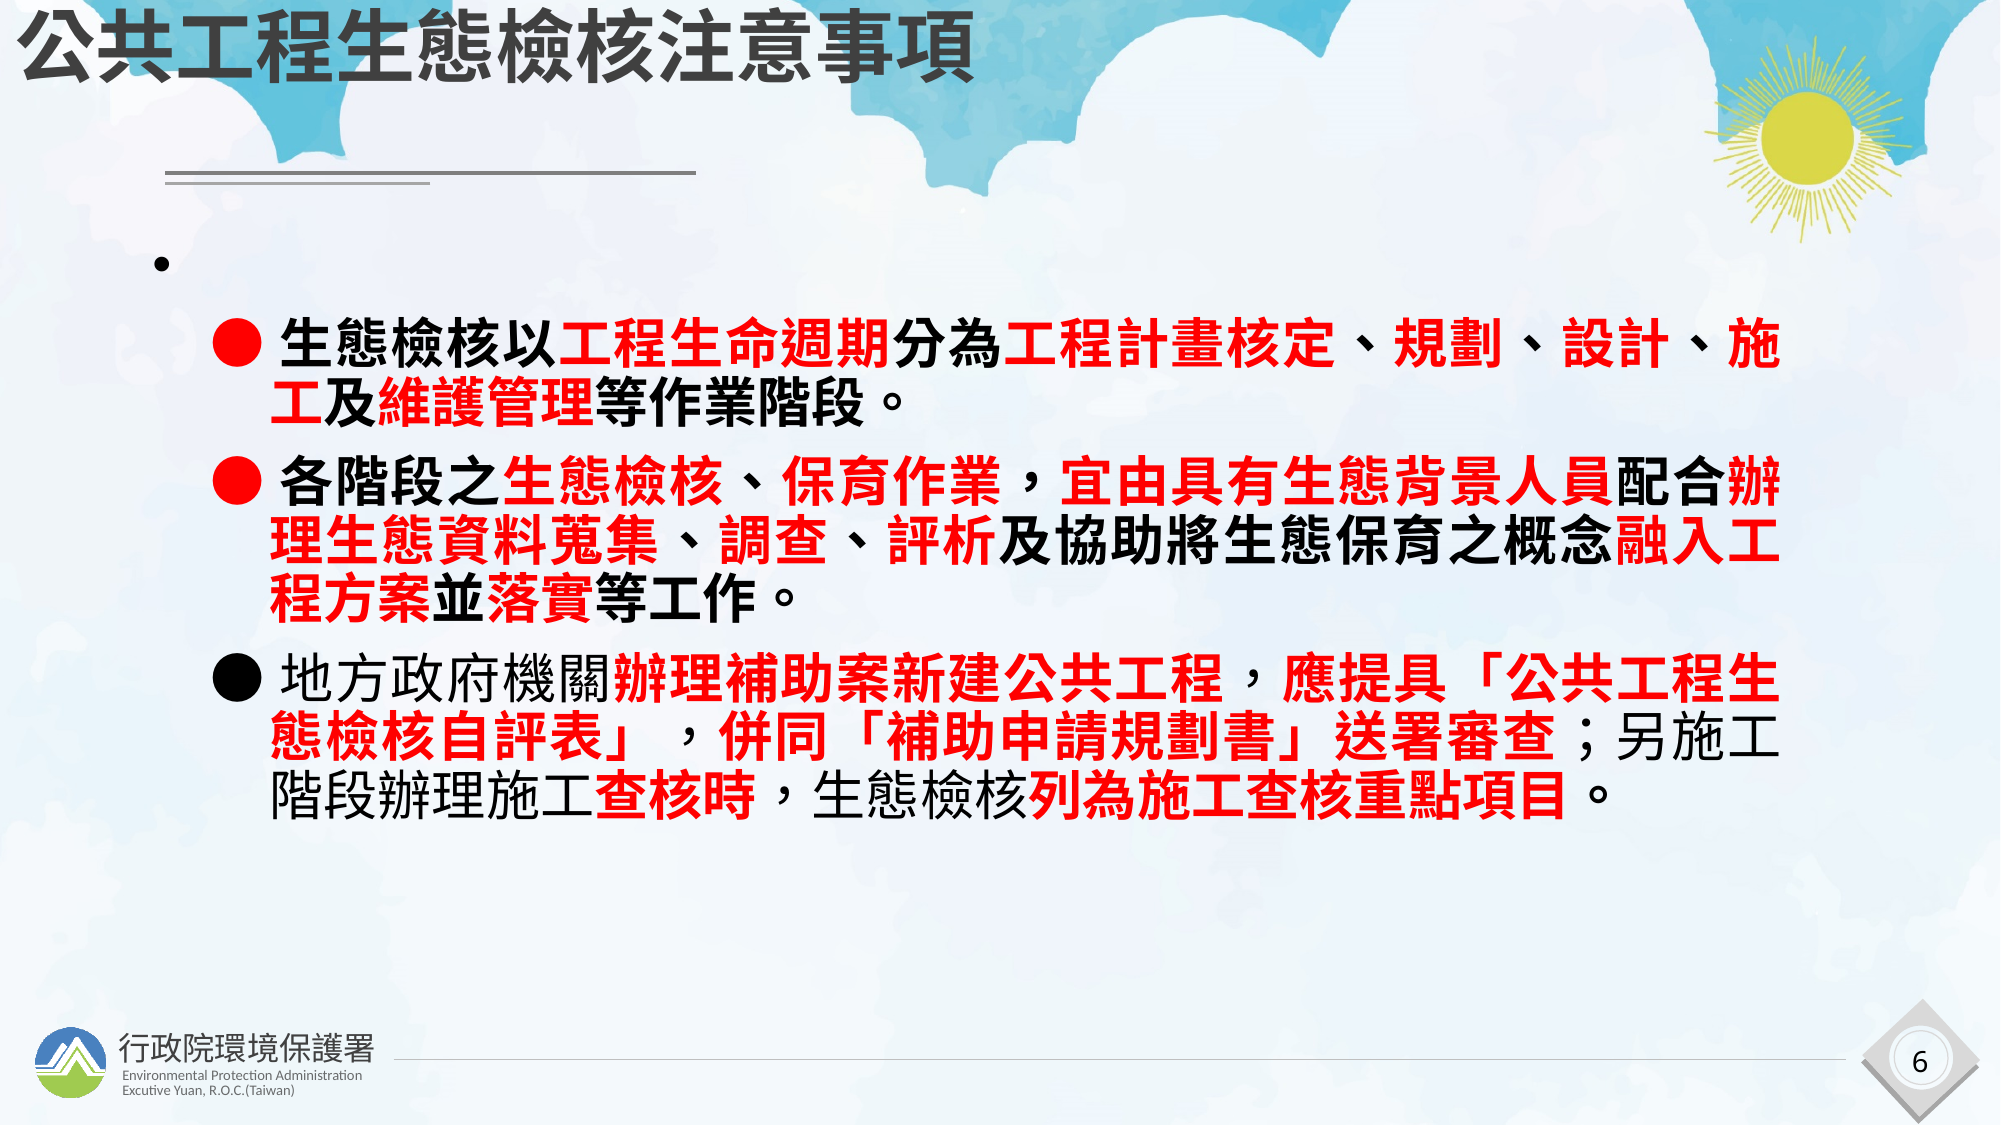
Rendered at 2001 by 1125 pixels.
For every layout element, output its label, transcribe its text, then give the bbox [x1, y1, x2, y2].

text_box 6 [1896, 1035, 1987, 1096]
list ●生態檢核以工程生命週期分為工程計畫核定、規劃、設計、施工及維護管理等作業階段。 ●各階段之生態檢核、保育作業，宜由具有生態背景人員配合辦理生態資料蒐集、調查、評析及協助將生態保育之概念融入工程方案並落實等工作。 ●地方政府機關辦理補助案新建公共工程，應提具「公共工程生態檢核自評表」，併同「補助申請規劃書」送署審查；另施工階段辦理施工查核時，生態檢核列為施工查核重點項目。 [137, 223, 1798, 1014]
title 公共工程生態檢核注意事項 [0, 0, 1726, 102]
